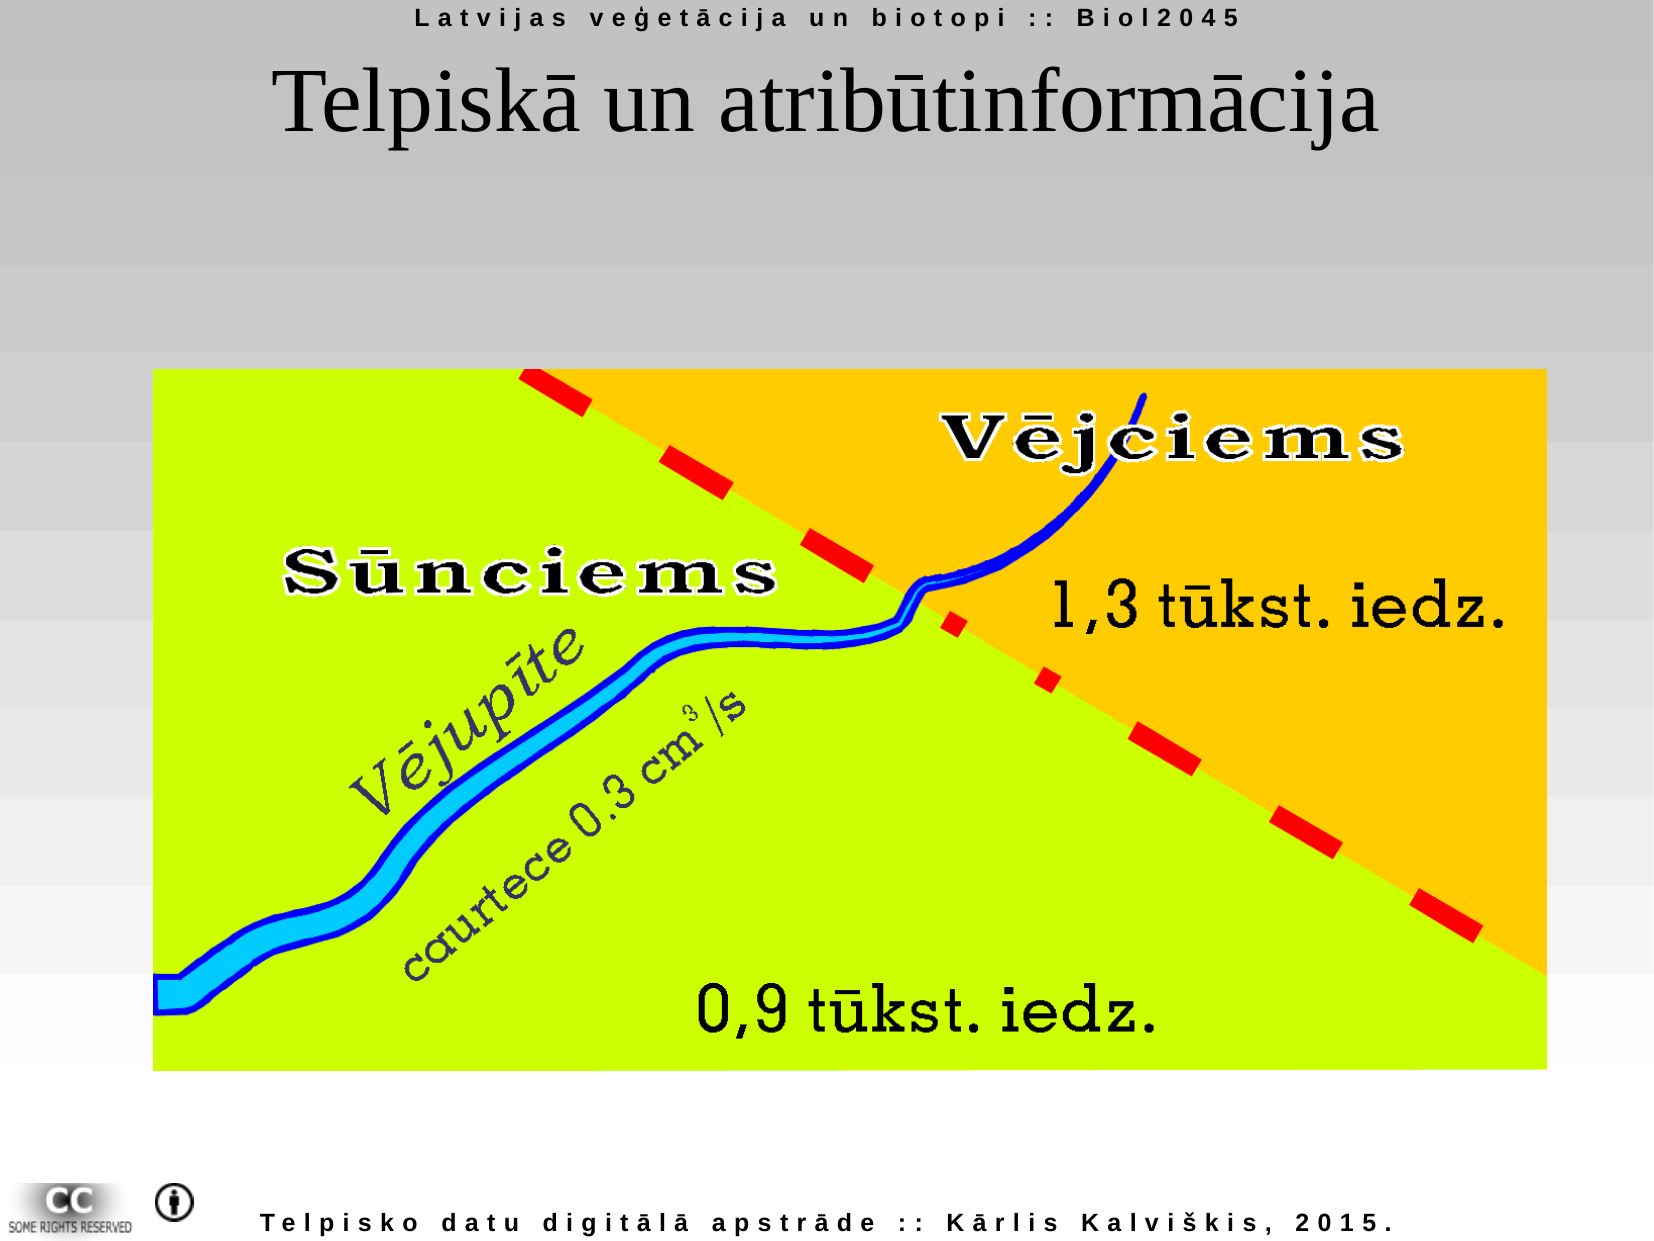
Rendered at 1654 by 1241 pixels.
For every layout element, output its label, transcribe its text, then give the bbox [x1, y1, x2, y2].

title Telpiskā un atribūtinformācija [29, 49, 1625, 296]
picture [0, 0, 1654, 1241]
